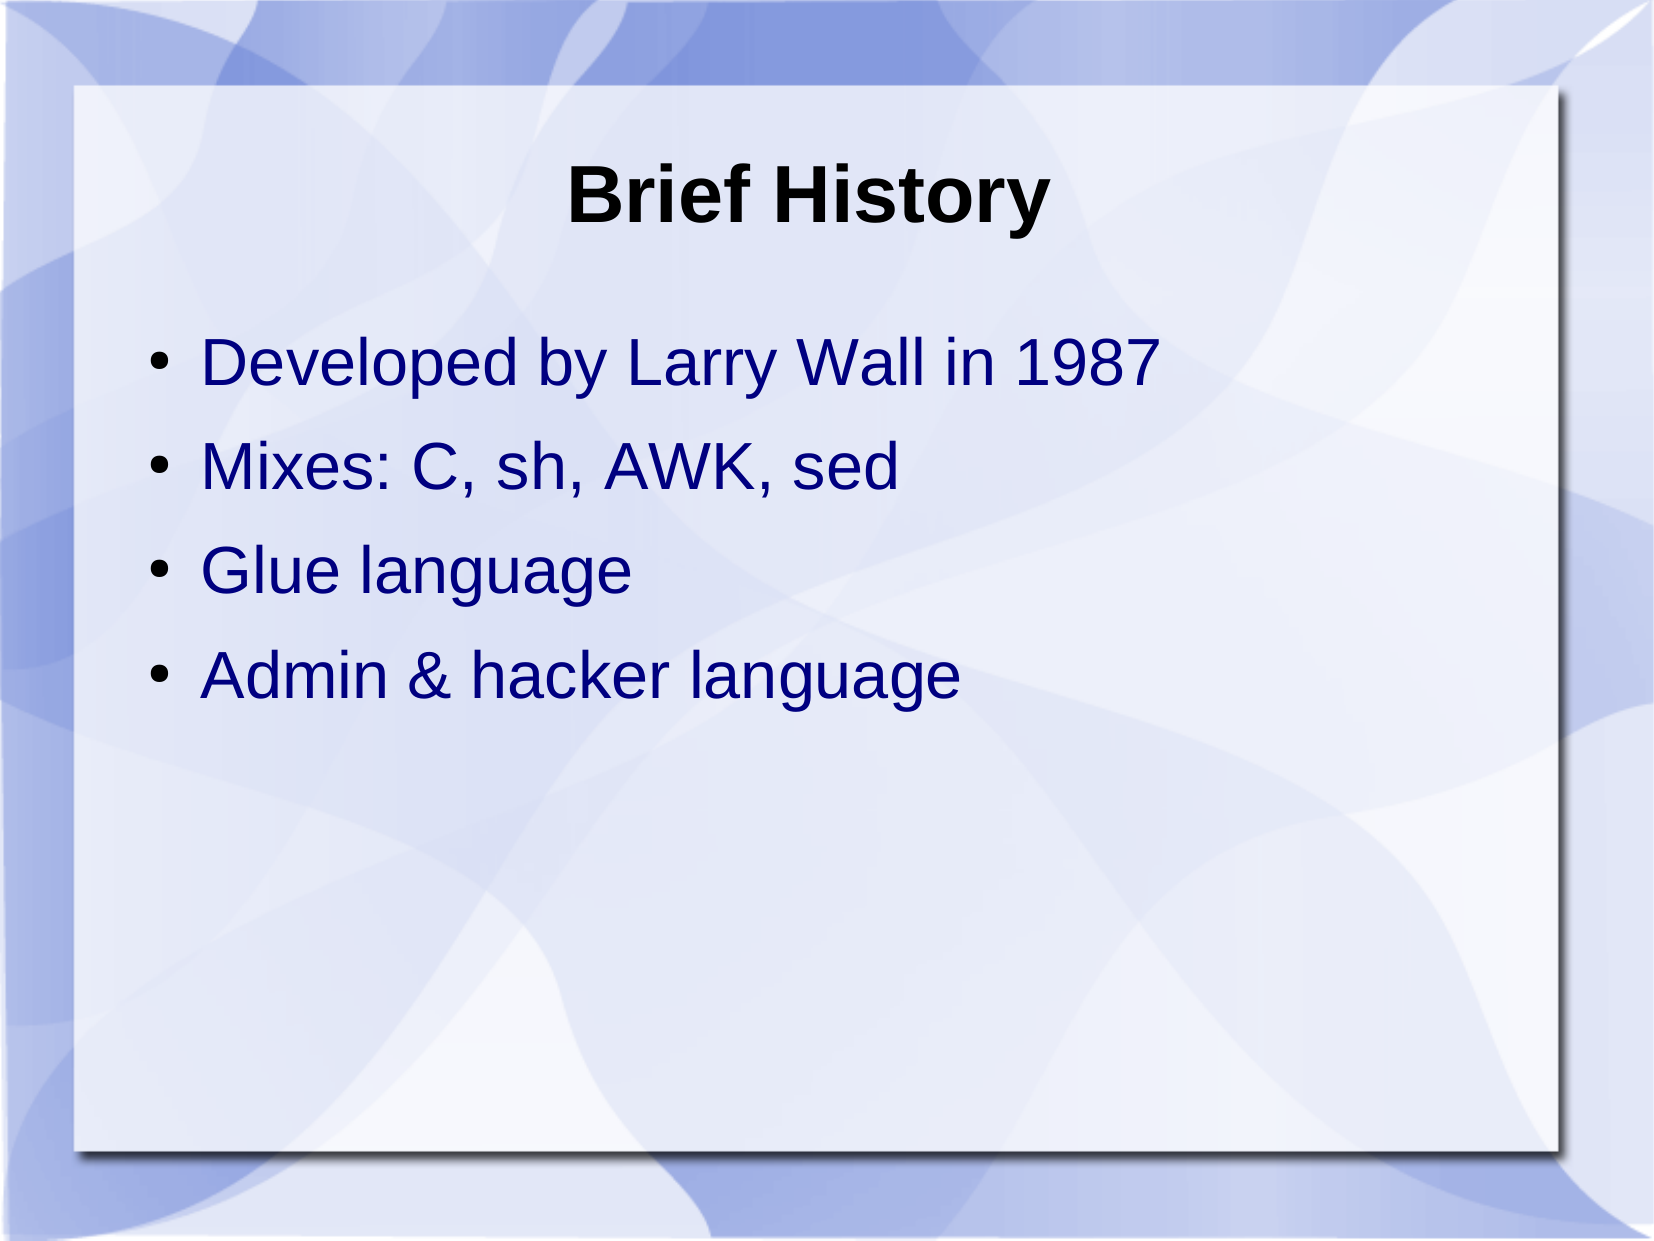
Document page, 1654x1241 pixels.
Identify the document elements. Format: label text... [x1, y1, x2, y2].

list Developed by Larry Wall in 1987 Mixes: C, sh, AWK, sed Glue language Admin & hacker language [129, 324, 1489, 1045]
picture [0, 0, 1654, 1241]
title Brief History [82, 90, 1536, 298]
